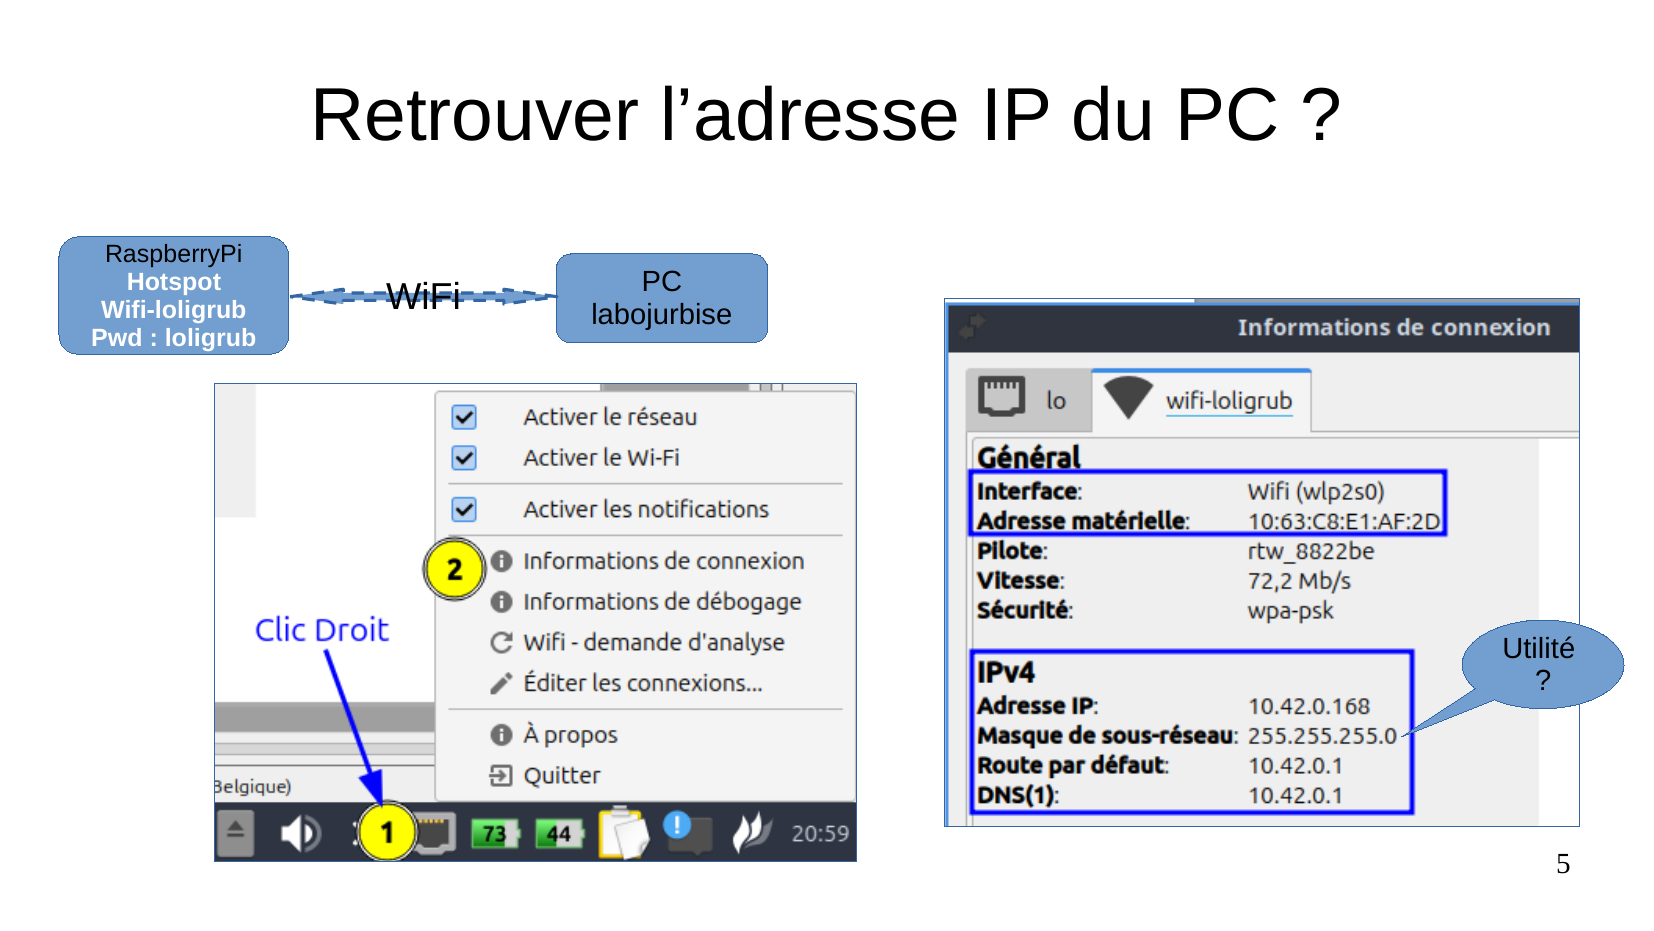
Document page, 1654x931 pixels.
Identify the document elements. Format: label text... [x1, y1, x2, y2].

text_box WiFi [436, 292, 455, 301]
text_box RaspberryPi Hotspot Wifi-loligrub Pwd : loligrub [58, 236, 289, 355]
picture [944, 298, 1580, 827]
text_box WiFi [458, 289, 558, 305]
text_box Utilité ? [1401, 620, 1625, 737]
text_box PC labojurbise [556, 253, 768, 343]
picture [214, 383, 857, 862]
title Retrouver l’adresse IP du PC ? [82, 37, 1571, 193]
text_box WiFi [290, 289, 391, 305]
